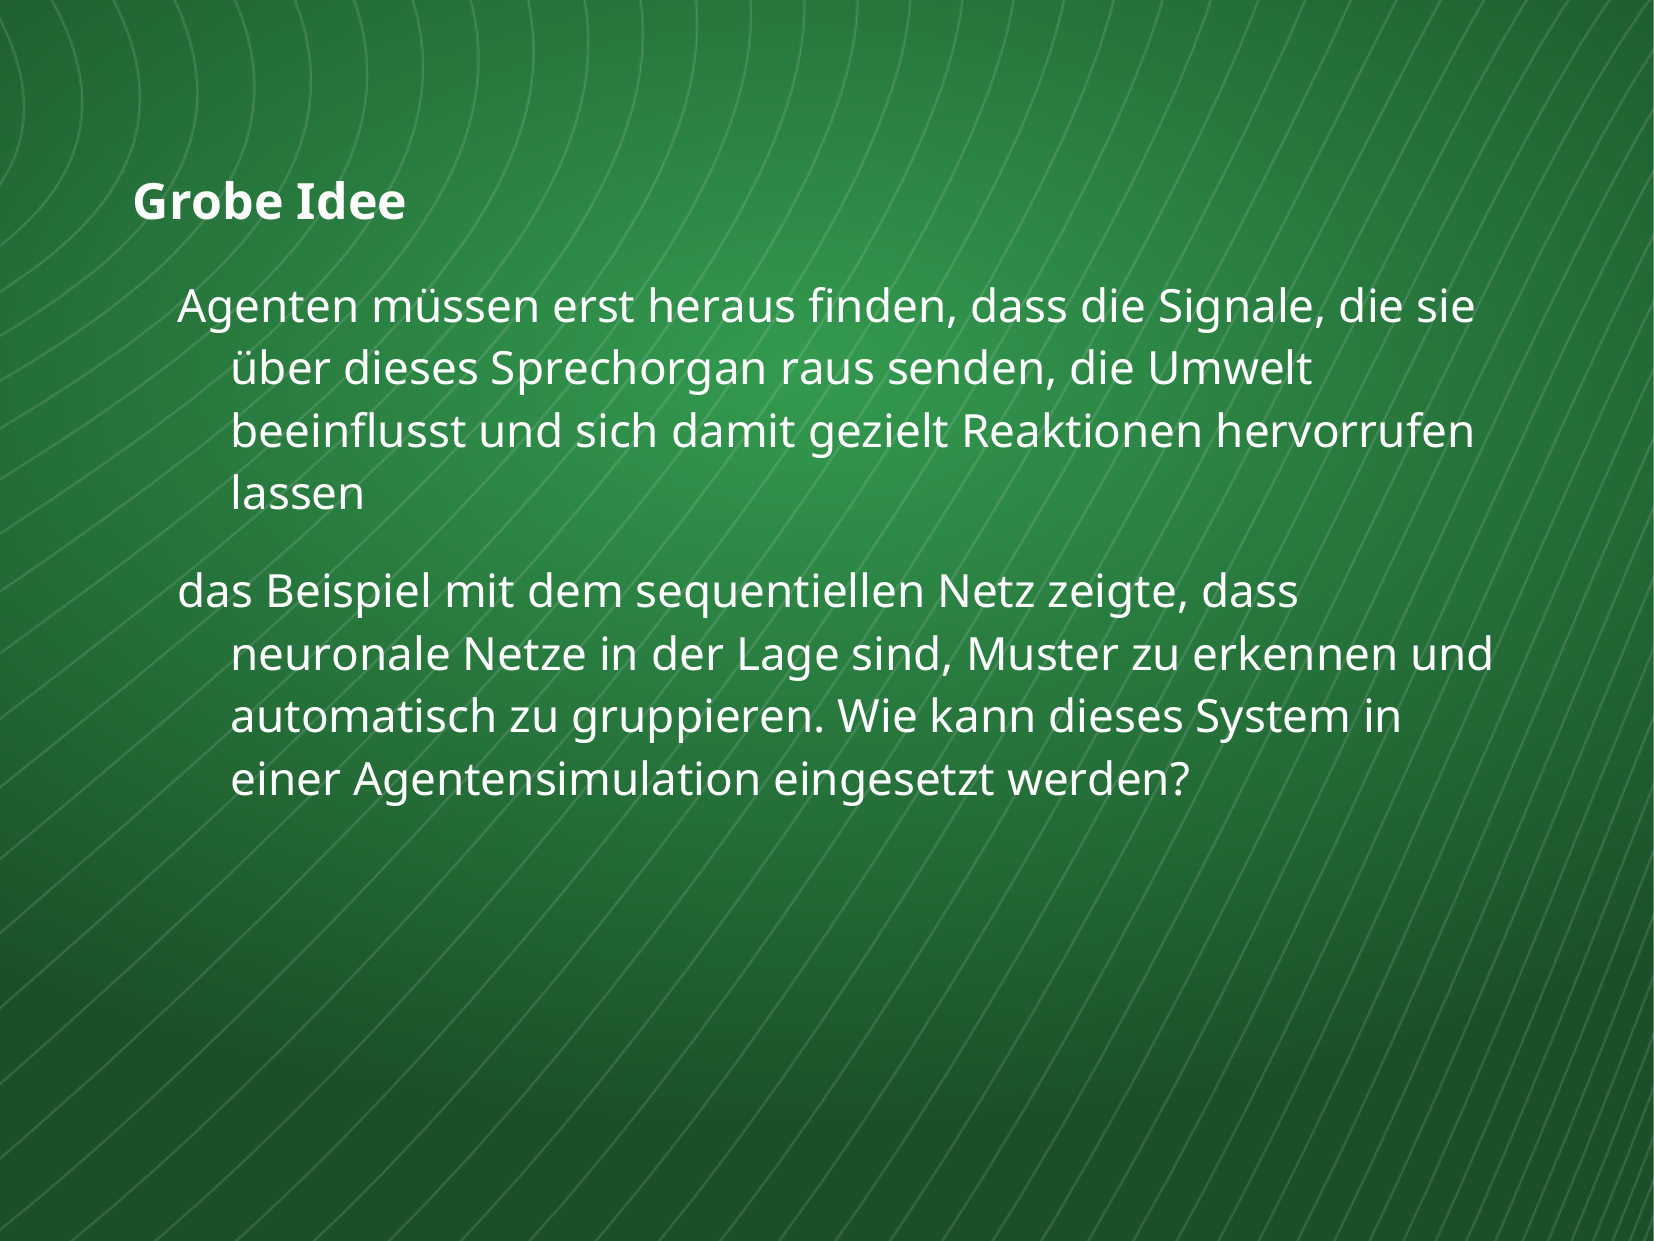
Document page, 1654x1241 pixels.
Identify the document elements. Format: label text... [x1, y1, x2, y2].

picture [0, 0, 1654, 1241]
text_box Grobe Idee [118, 158, 404, 237]
text_box Agenten müssen erst heraus finden, dass die Signale, die sie über dieses Sprechorgan raus senden, die Umwelt beeinflusst und sich damit gezielt Reaktionen hervorrufen lassen das Beispiel mit dem sequentiellen Netz zeigte, dass neuronale Netze in der Lage sind, Muster zu erkennen und automatisch zu gruppieren. Wie kann dieses System in einer Agentensimulation eingesetzt werden? [162, 265, 1536, 715]
